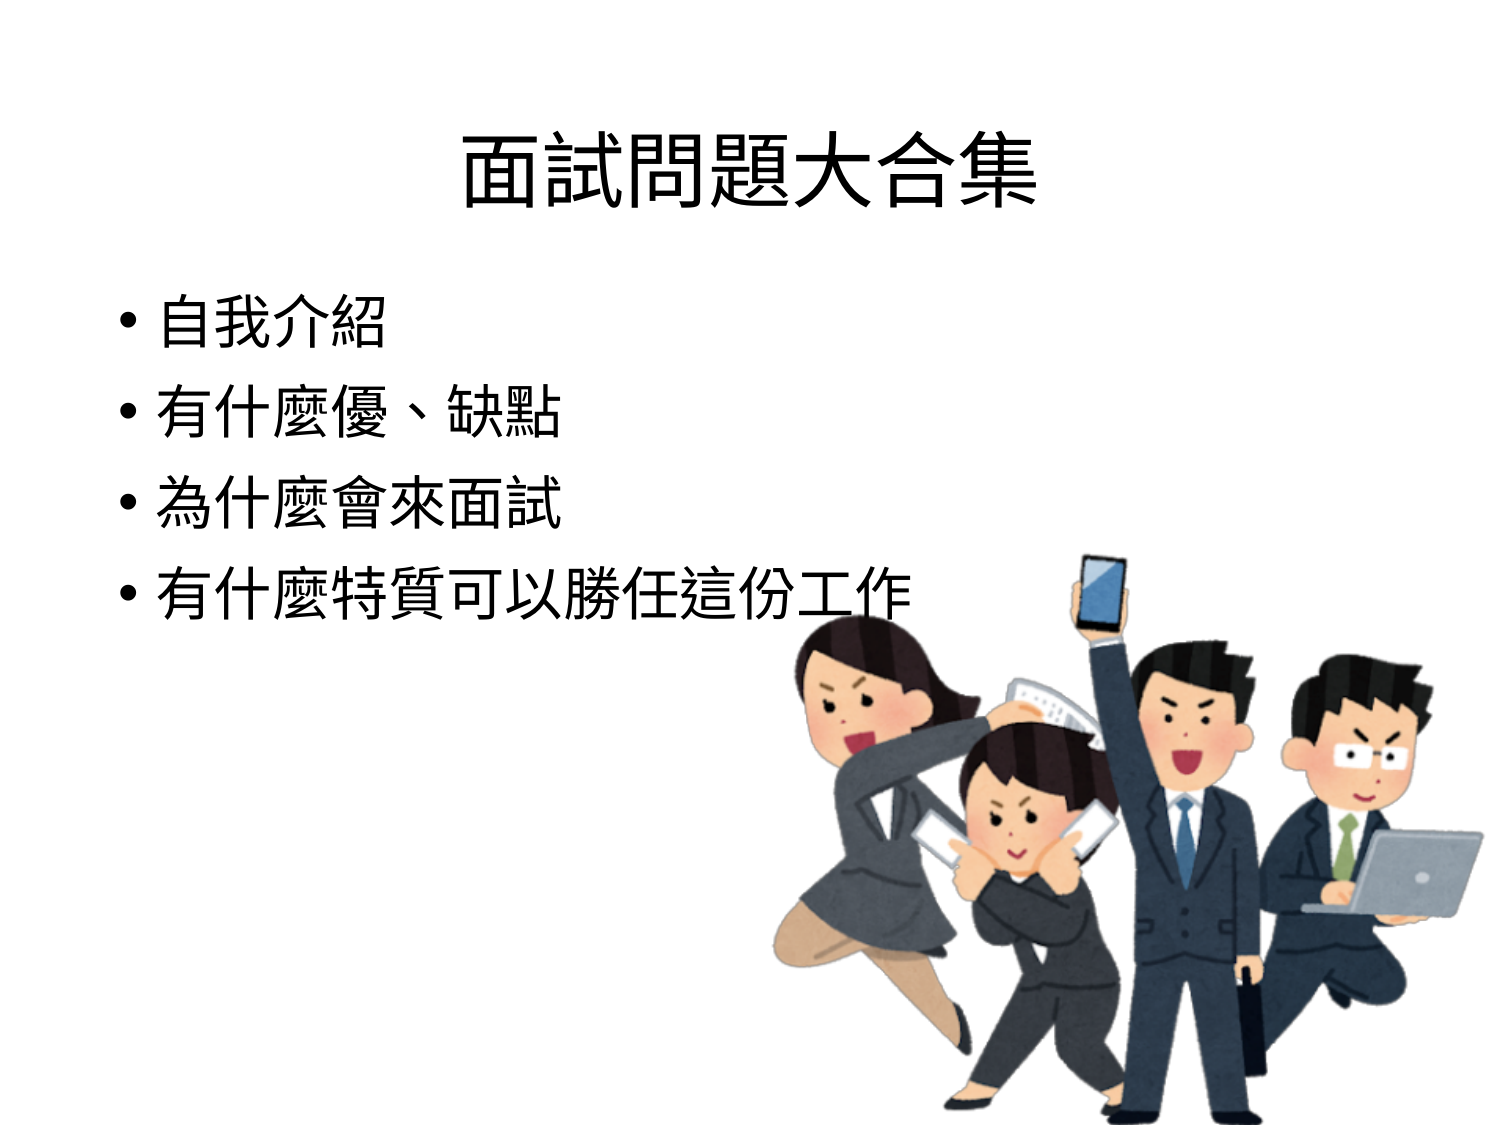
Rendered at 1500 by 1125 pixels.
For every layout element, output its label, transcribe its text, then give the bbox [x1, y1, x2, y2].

list 自我介紹 有什麼優、缺點 為什麼會來面試 有什麼特質可以勝任這份工作 [103, 277, 1397, 992]
title 面試問題大合集 [103, 59, 1397, 277]
picture [758, 523, 1497, 1125]
